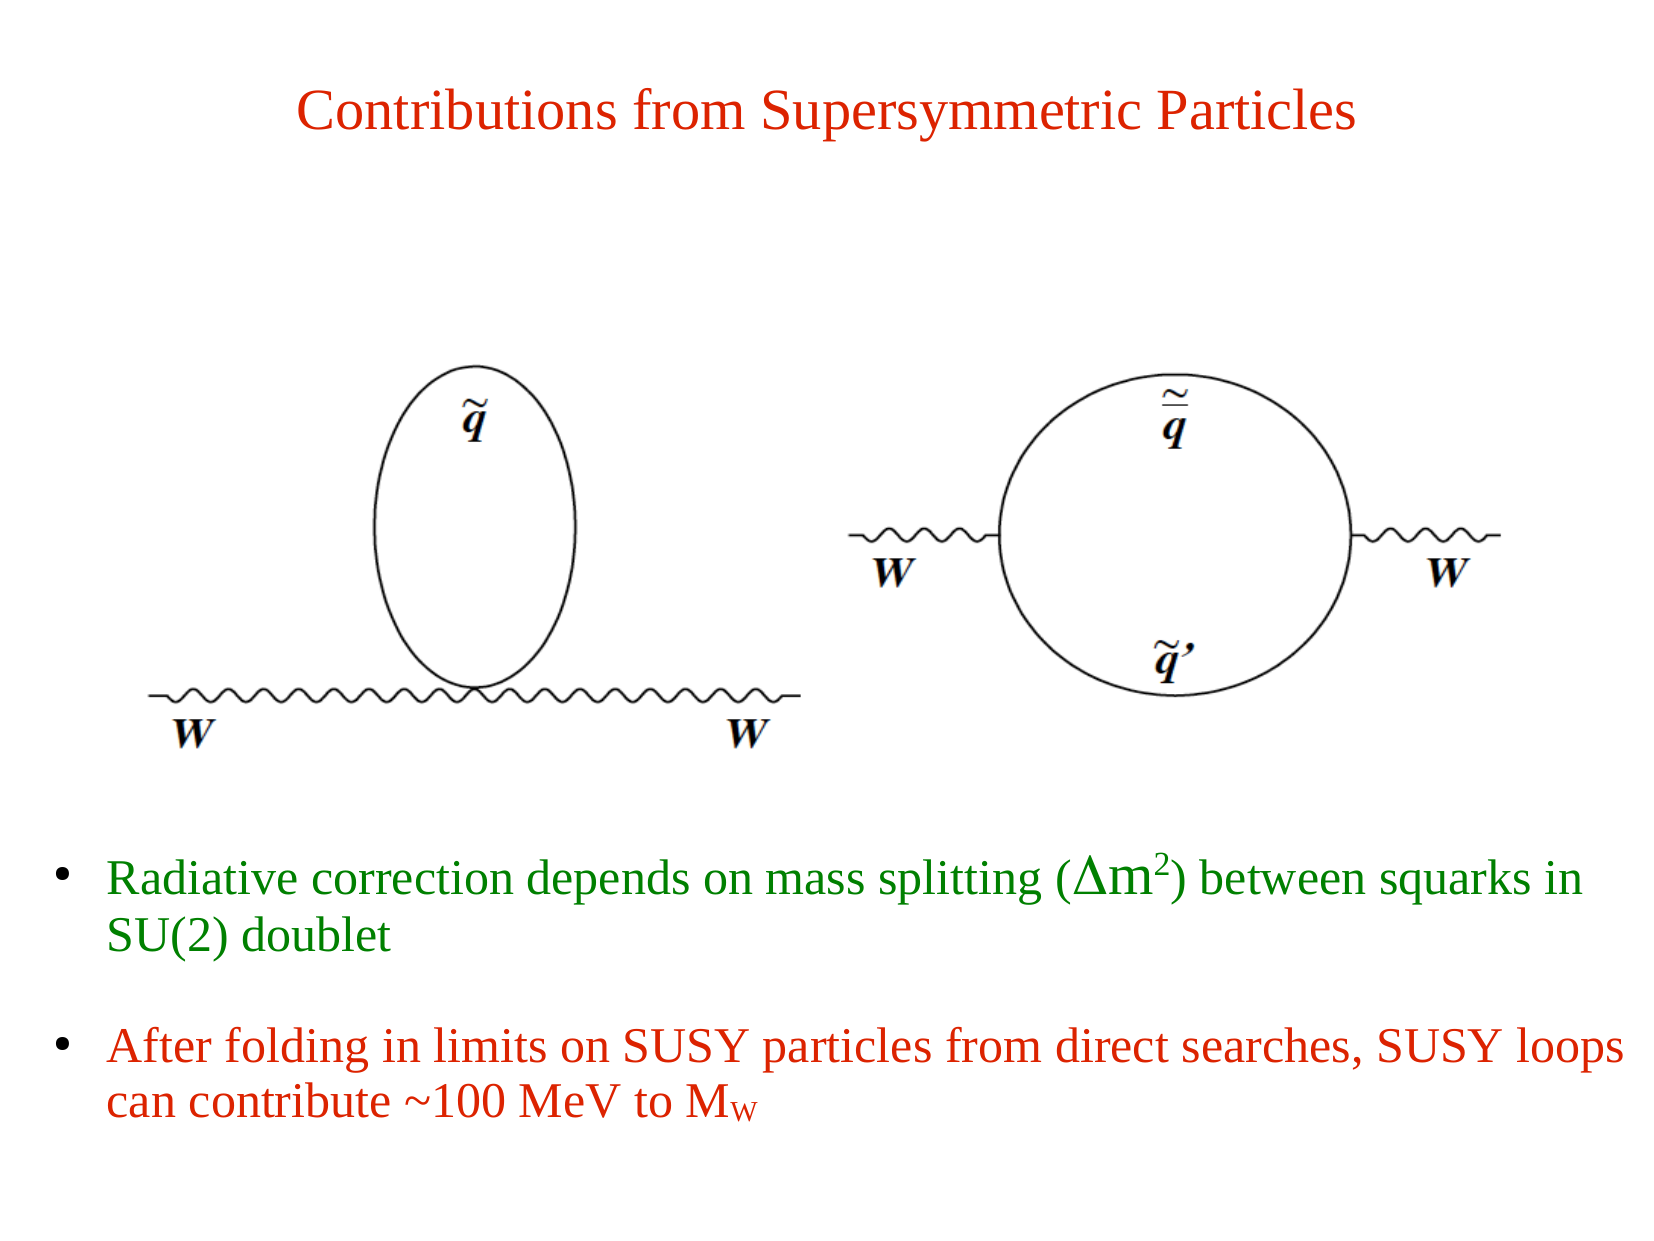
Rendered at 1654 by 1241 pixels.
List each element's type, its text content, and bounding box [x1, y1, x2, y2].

title Contributions from Supersymmetric Particles [121, 43, 1534, 176]
list Radiative correction depends on mass splitting (Δm2) between squarks in SU(2) doublet After folding in limits on SUSY particles from direct searches, SUSY loops can contribute ~100 MeV to MW [36, 842, 1642, 1224]
picture [113, 295, 1536, 804]
